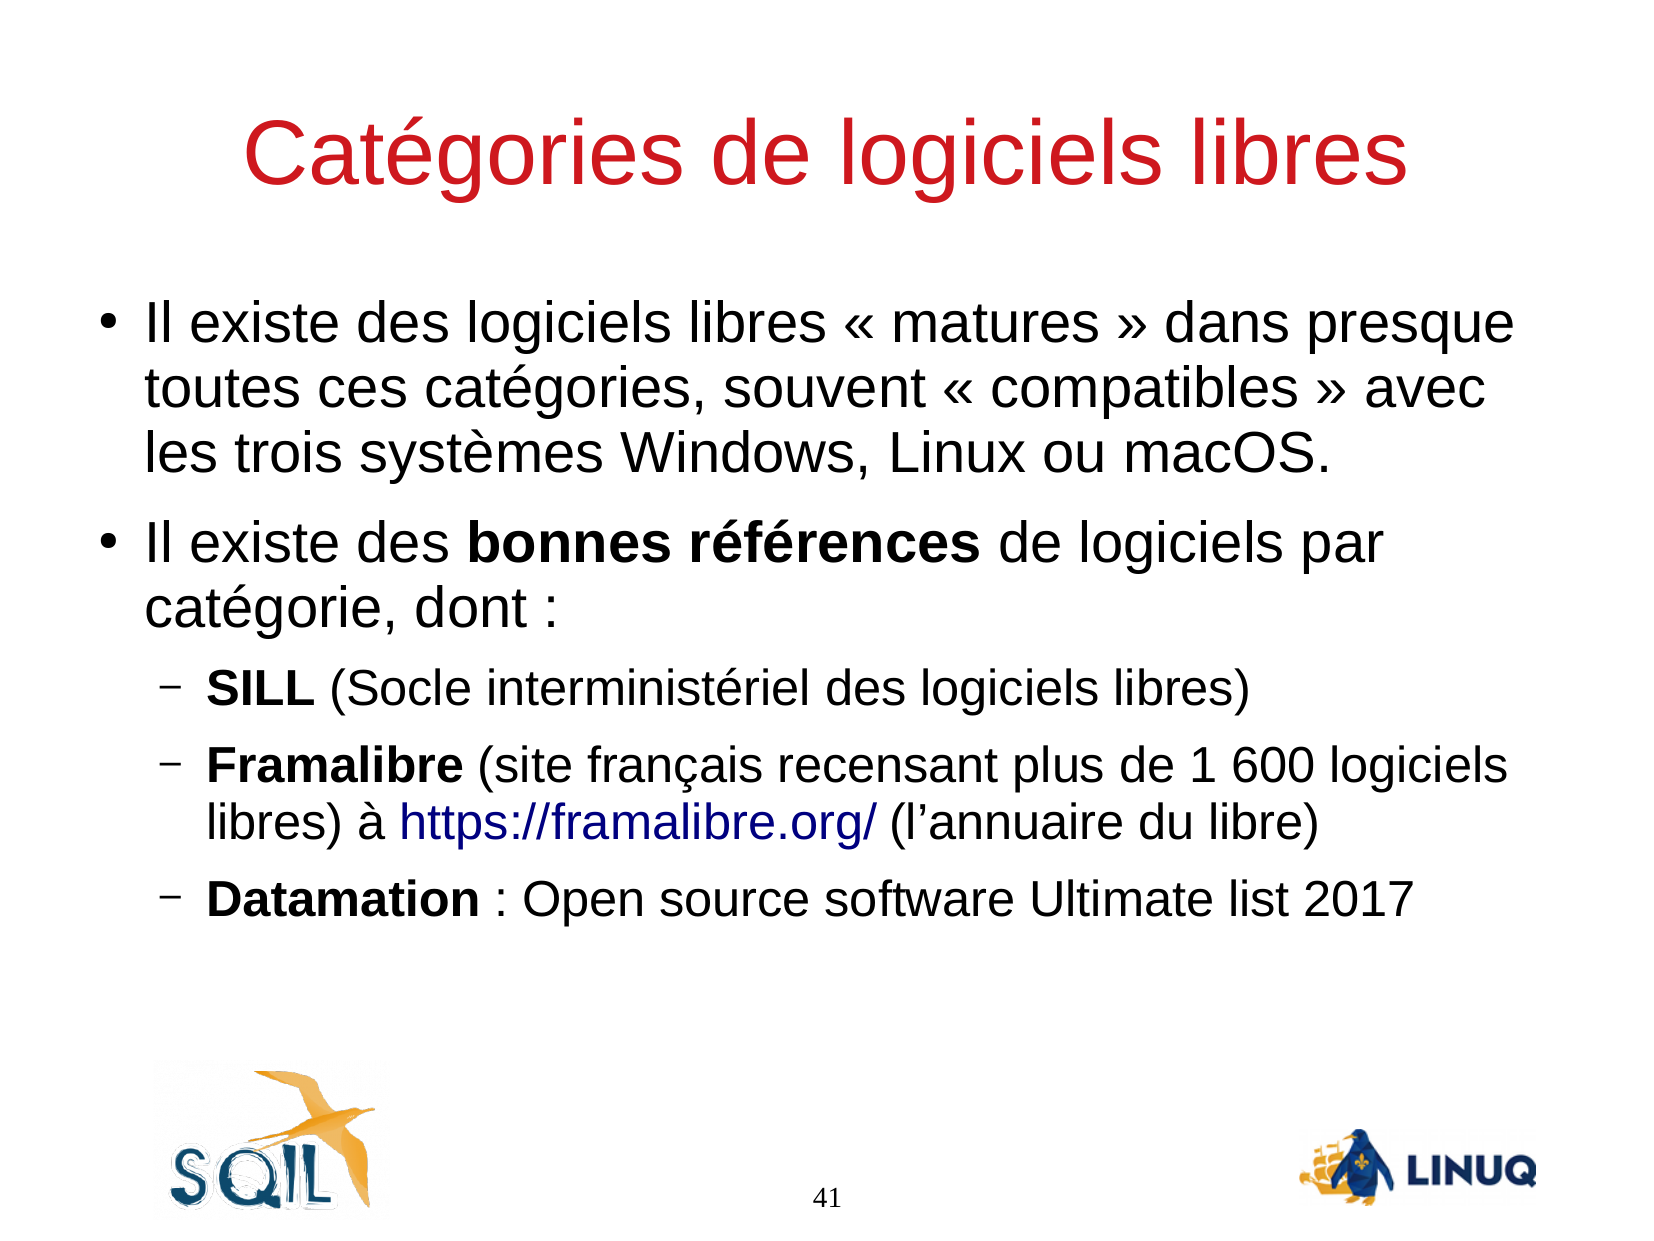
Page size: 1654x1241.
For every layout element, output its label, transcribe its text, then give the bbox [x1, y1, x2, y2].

picture [153, 1060, 390, 1220]
title Catégories de logiciels libres [82, 49, 1571, 257]
list Il existe des logiciels libres « matures » dans presque toutes ces catégories, souvent « compatibles » avec les trois systèmes Windows, Linux ou macOS. Il existe des bonnes références de logiciels par catégorie, dont : SILL (Socle interministériel des logiciels libres) Framalibre (site français recensant plus de 1 600 logiciels libres) à https://framalibre.org/ (l’annuaire du libre) Datamation : Open source software Ultimate list 2017 [82, 290, 1571, 1010]
picture [1299, 1129, 1536, 1206]
